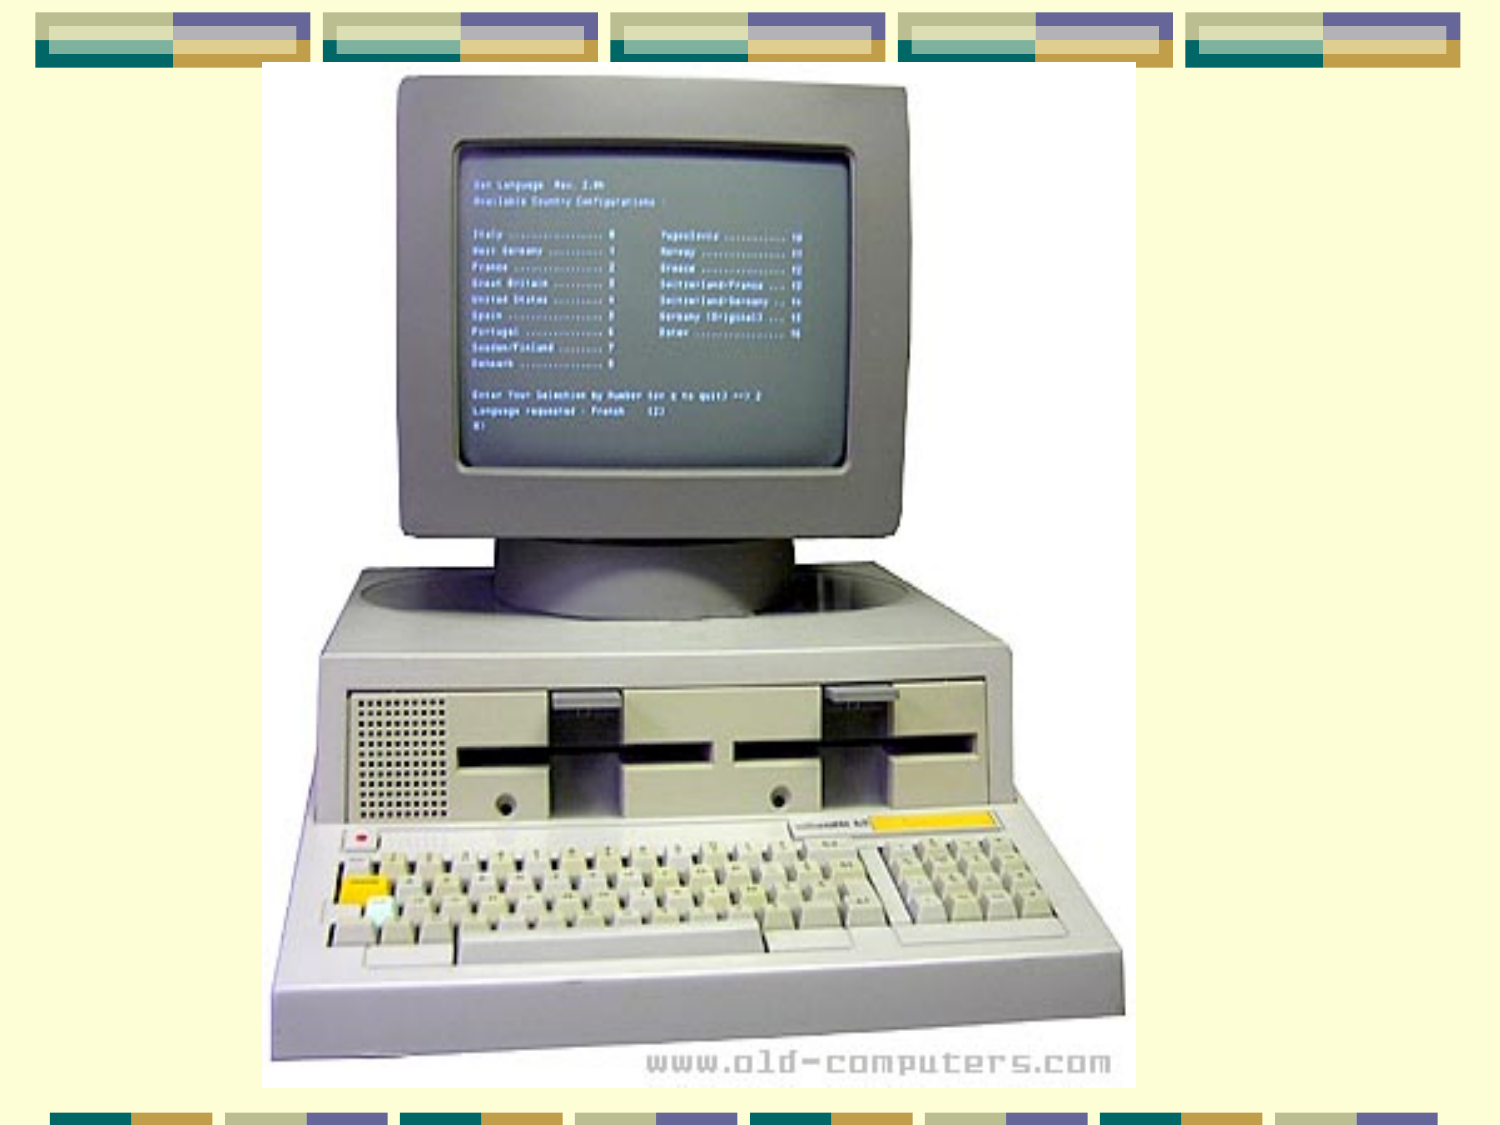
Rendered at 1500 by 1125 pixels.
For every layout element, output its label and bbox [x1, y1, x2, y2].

picture [262, 62, 1136, 1088]
